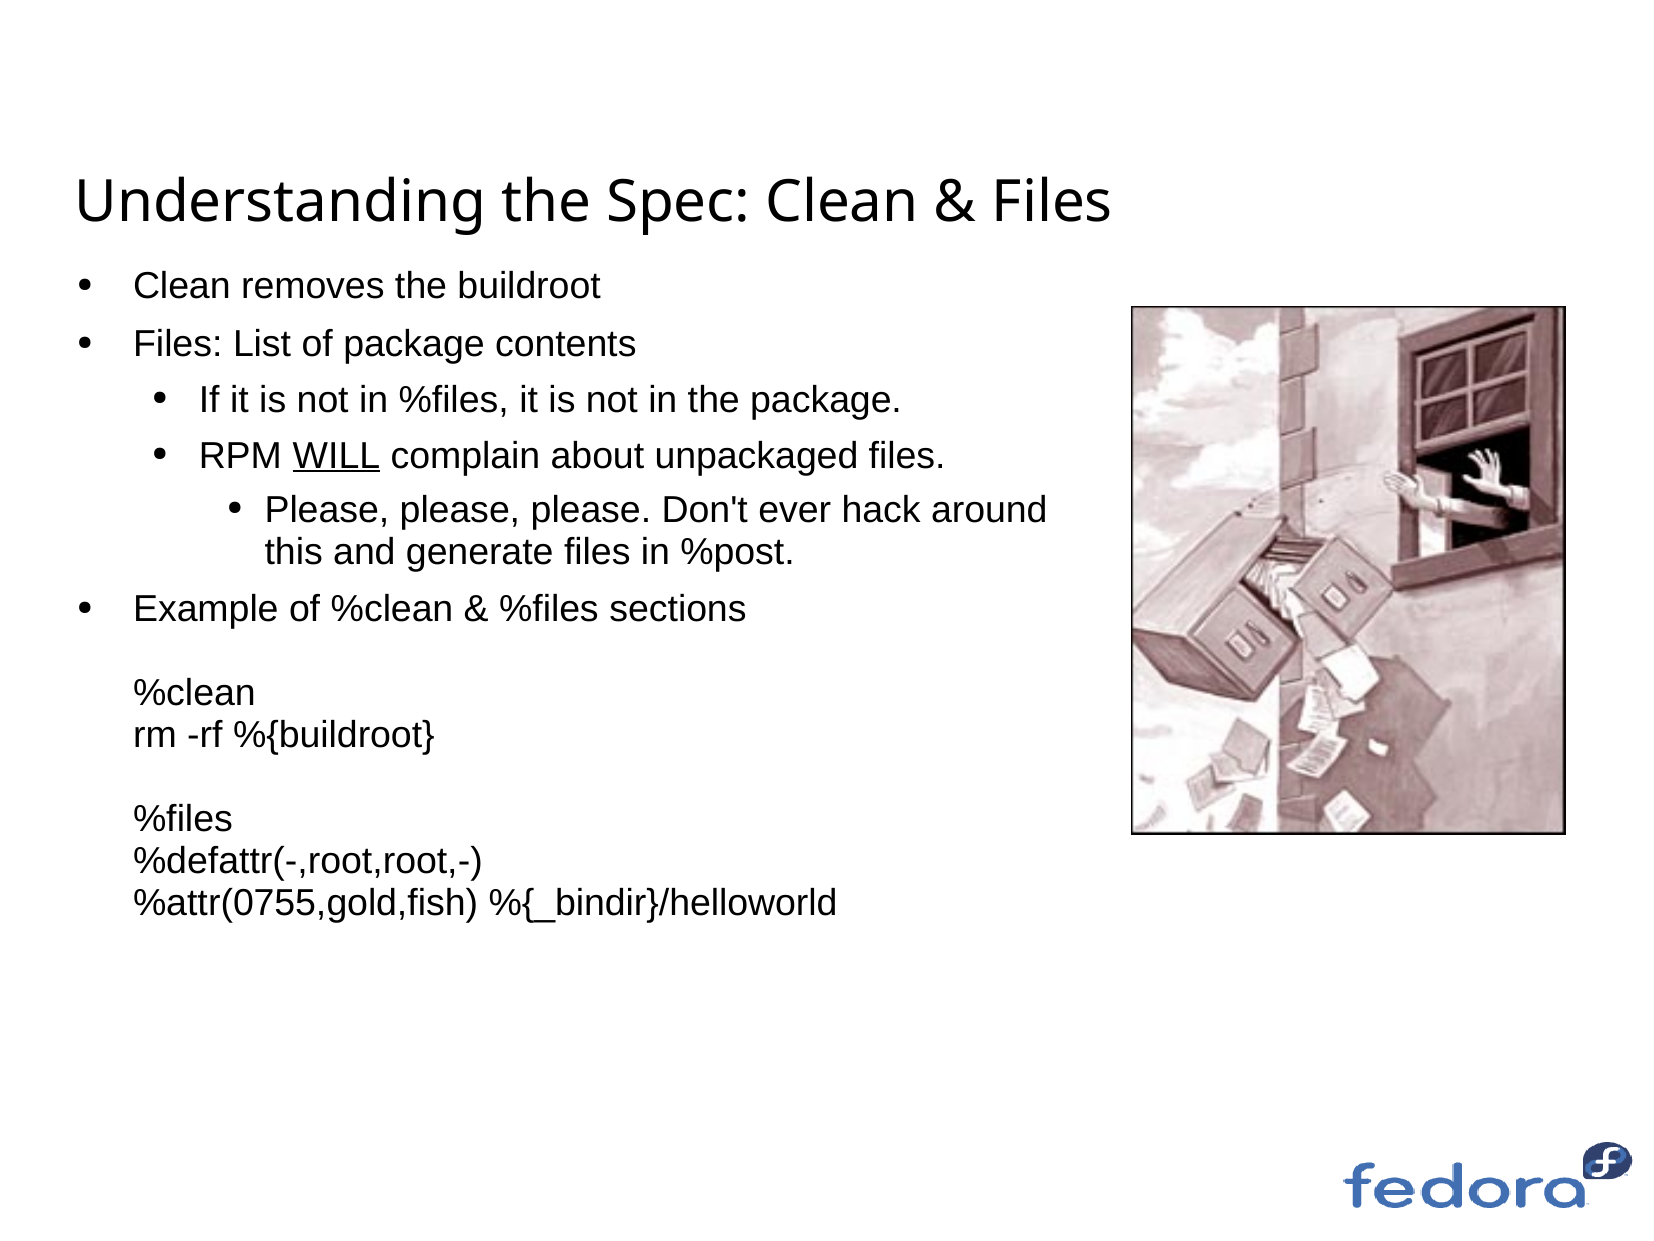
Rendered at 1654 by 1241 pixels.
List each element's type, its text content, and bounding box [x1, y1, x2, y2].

list Clean removes the buildroot Files: List of package contents If it is not in %files, it is not in the package. RPM WILL complain about unpackaged files. Please, please, please. Don't ever hack around this and generate files in %post. Example of %clean & %files sections %clean rm -rf %{buildroot} %files %defattr(-,root,root,-) %attr(0755,gold,fish) %{_bindir}/helloworld [77, 264, 1082, 1174]
picture [1332, 1124, 1651, 1227]
title Understanding the Spec: Clean & Files [74, 140, 1506, 259]
picture [1131, 306, 1566, 835]
